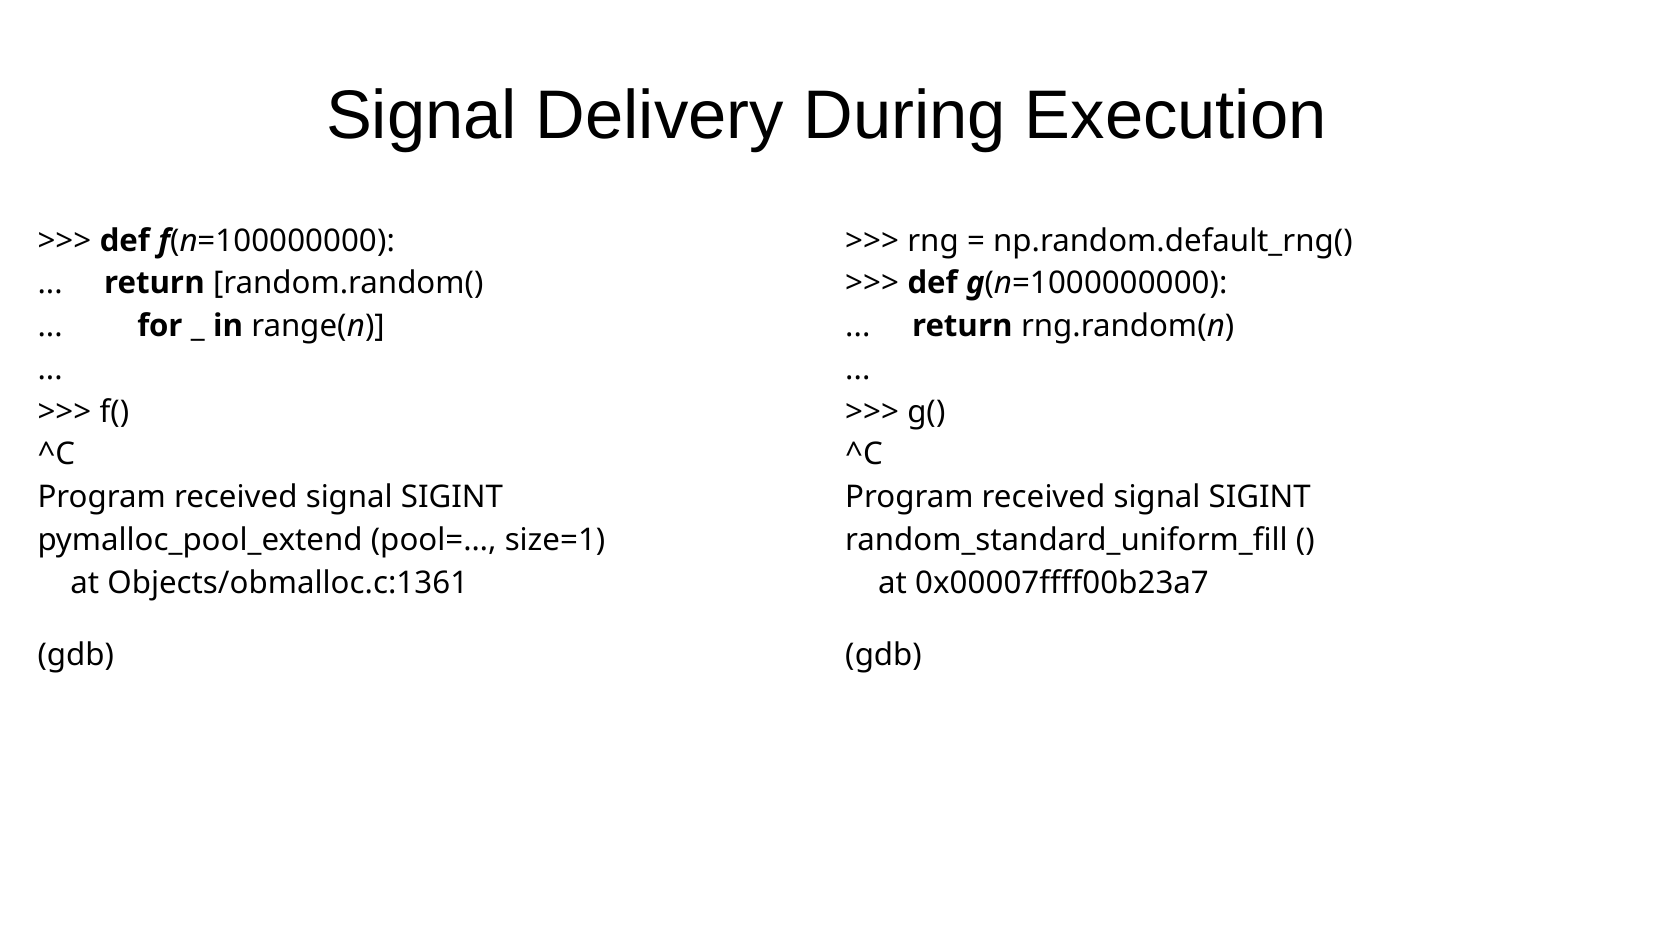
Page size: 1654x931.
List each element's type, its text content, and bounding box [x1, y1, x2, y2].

list >>> rng = np.random.default_rng() >>> def g(n=1000000000): ... return rng.random(n) ... >>> g() ^C Program received signal SIGINT random_standard_uniform_fill () at 0x00007ffff00b23a7 (gdb) [845, 217, 1613, 758]
title Signal Delivery During Execution [82, 37, 1571, 193]
list >>> def f(n=100000000): ... return [random.random() ... for _ in range(n)] ... >>> f() ^C Program received signal SIGINT pymalloc_pool_extend (pool=…, size=1) at Objects/obmalloc.c:1361 (gdb) [37, 217, 1013, 901]
